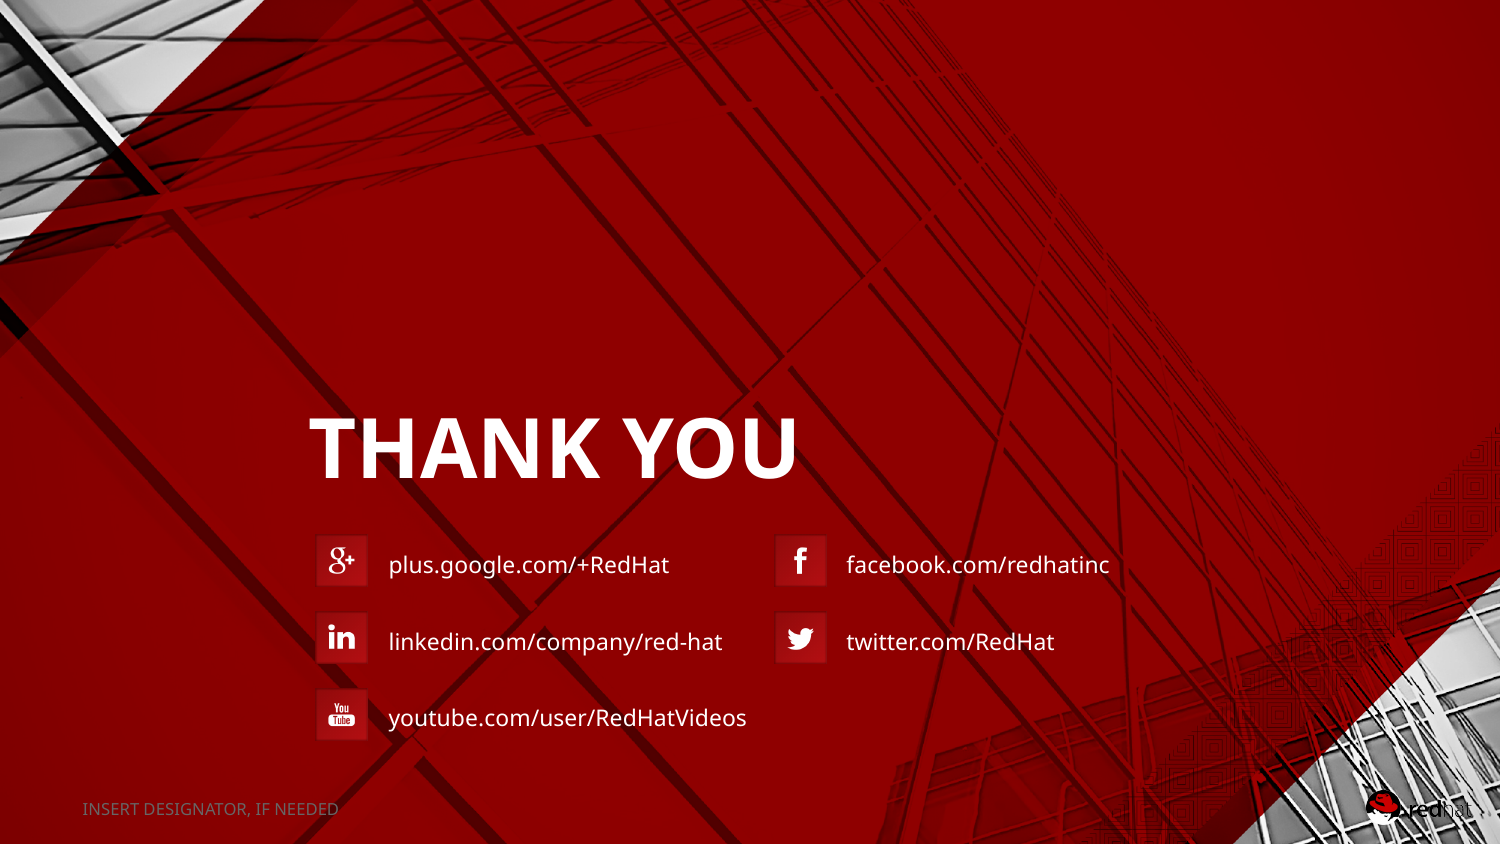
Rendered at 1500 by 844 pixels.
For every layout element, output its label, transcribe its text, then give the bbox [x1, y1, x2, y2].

subtitle plus.google.com/+RedHat [373, 535, 764, 587]
subtitle youtube.com/user/RedHatVideos [373, 688, 764, 740]
subtitle linkedin.com/company/red-hat [373, 612, 764, 664]
picture [0, 0, 1500, 844]
title THANK YOU [293, 310, 1268, 511]
subtitle twitter.com/RedHat [831, 612, 1222, 664]
subtitle facebook.com/redhatinc [831, 535, 1222, 587]
